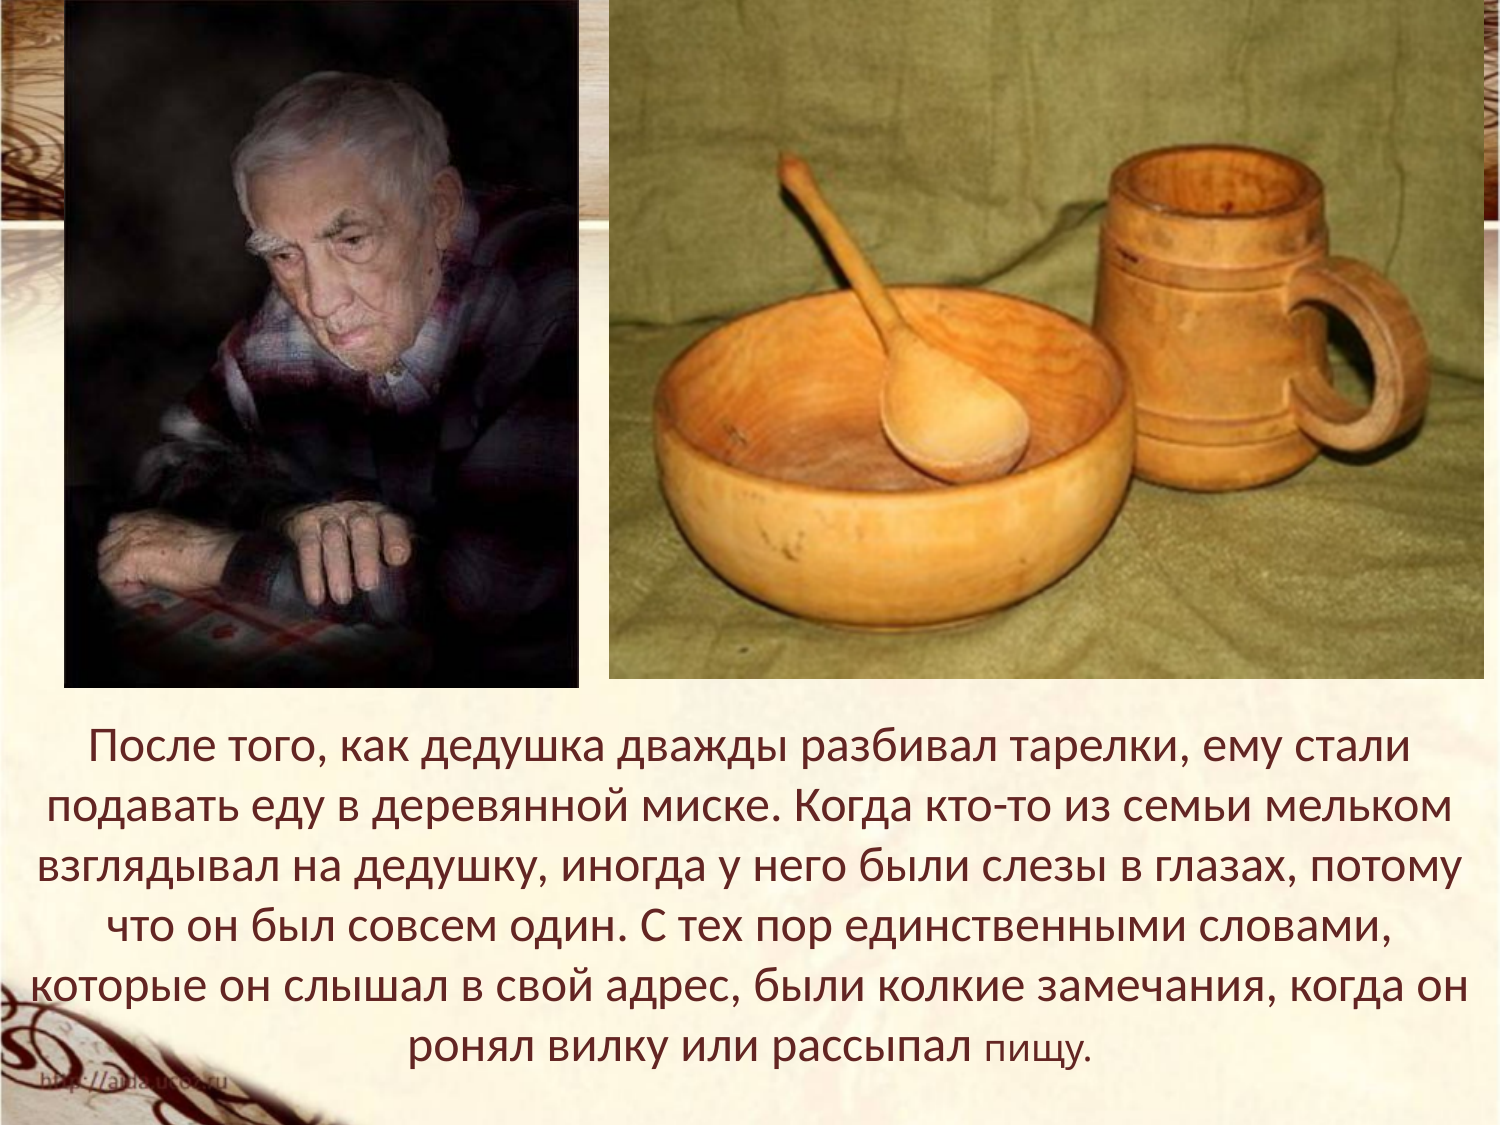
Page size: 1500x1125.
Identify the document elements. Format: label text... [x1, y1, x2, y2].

picture [0, 0, 1500, 1125]
text_box После того, как дедушка дважды разбивал тарелки, ему стали подавать еду в деревянной миске. Когда кто-то из семьи мельком взглядывал на дедушку, иногда у него были слезы в глазах, потому что он был совсем один. С тех пор единственными словами, которые он слышал в свой адрес, были колкие замечания, когда он ронял вилку или рассыпал пищу. [14, 704, 1486, 1079]
